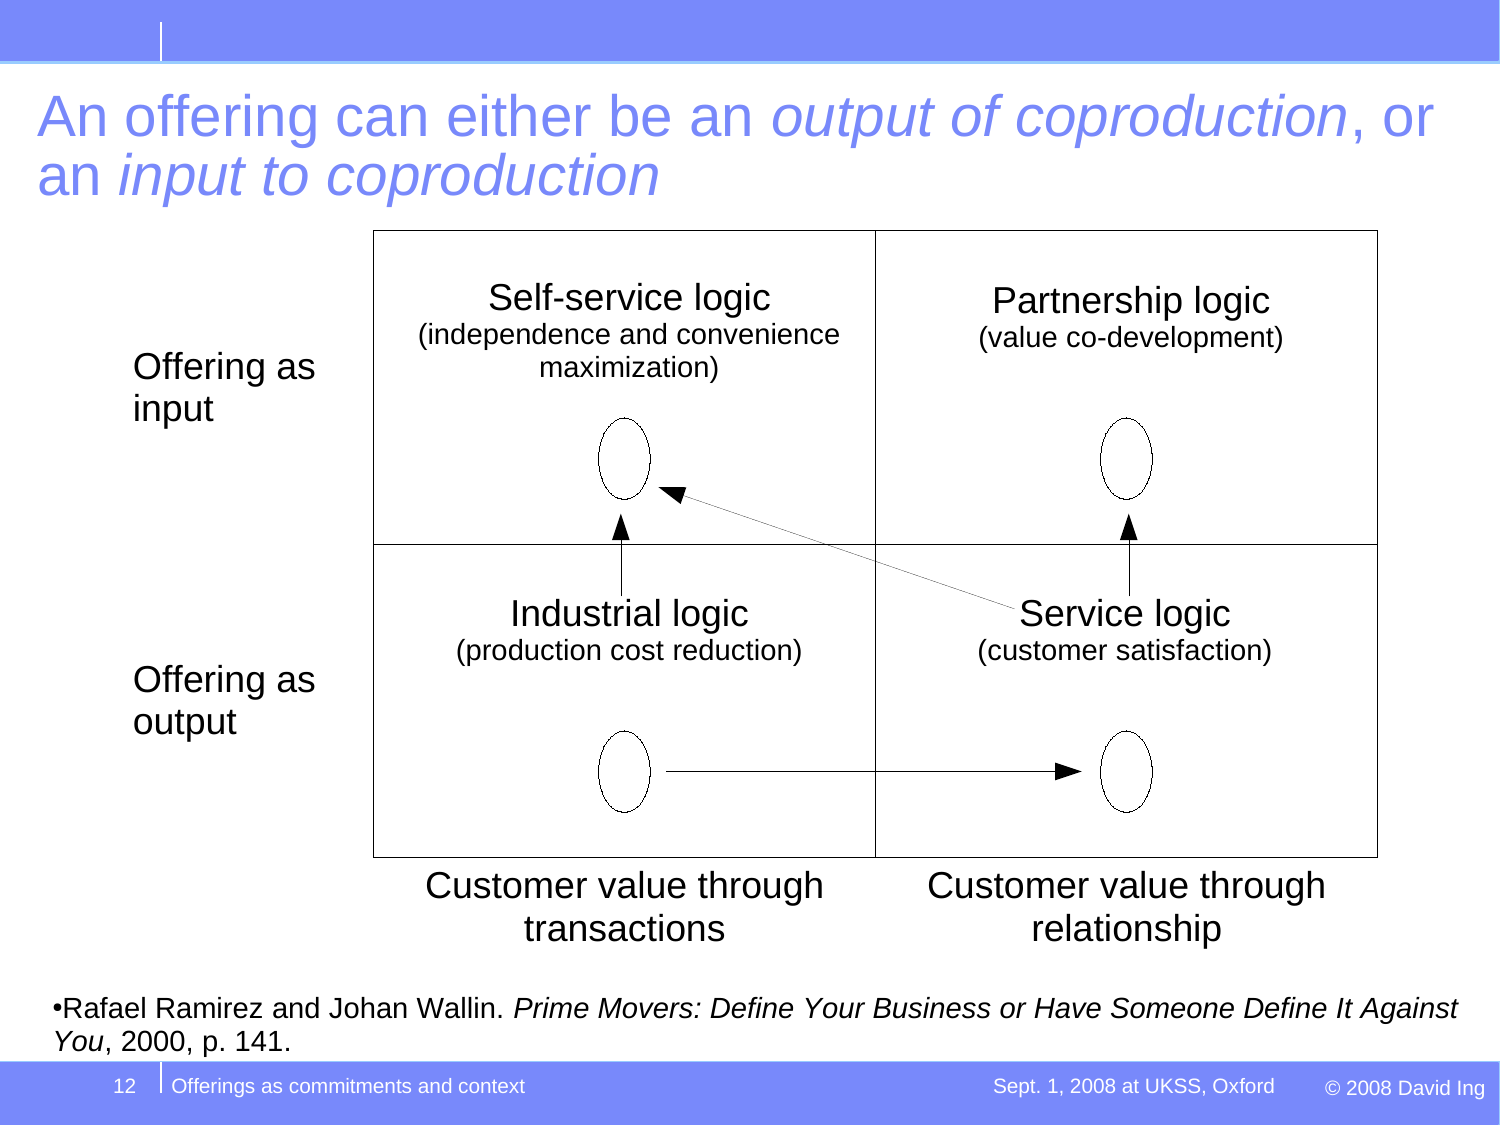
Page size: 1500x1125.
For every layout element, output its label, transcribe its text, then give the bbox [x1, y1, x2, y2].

text_box Service logic (customer satisfaction) [874, 564, 1376, 675]
text_box Partnership logic (value co-development) [880, 251, 1383, 362]
text_box [373, 230, 1378, 846]
text_box Offering as input [118, 322, 350, 437]
text_box Customer value through relationship [876, 846, 1378, 957]
text_box Industrial logic (production cost reduction) [378, 564, 874, 675]
text_box Customer value through transactions [373, 846, 876, 957]
text_box Rafael Ramirez and Johan Wallin. Prime Movers: Define Your Business or Have Someone Define It Against You, 2000, p. 141. [37, 985, 1487, 1072]
text_box Self-service logic (independence and convenience maximization) [378, 265, 881, 392]
text_box Offering as output [118, 635, 350, 750]
title An offering can either be an output of coproduction, or an input to coproduction [37, 90, 1463, 212]
